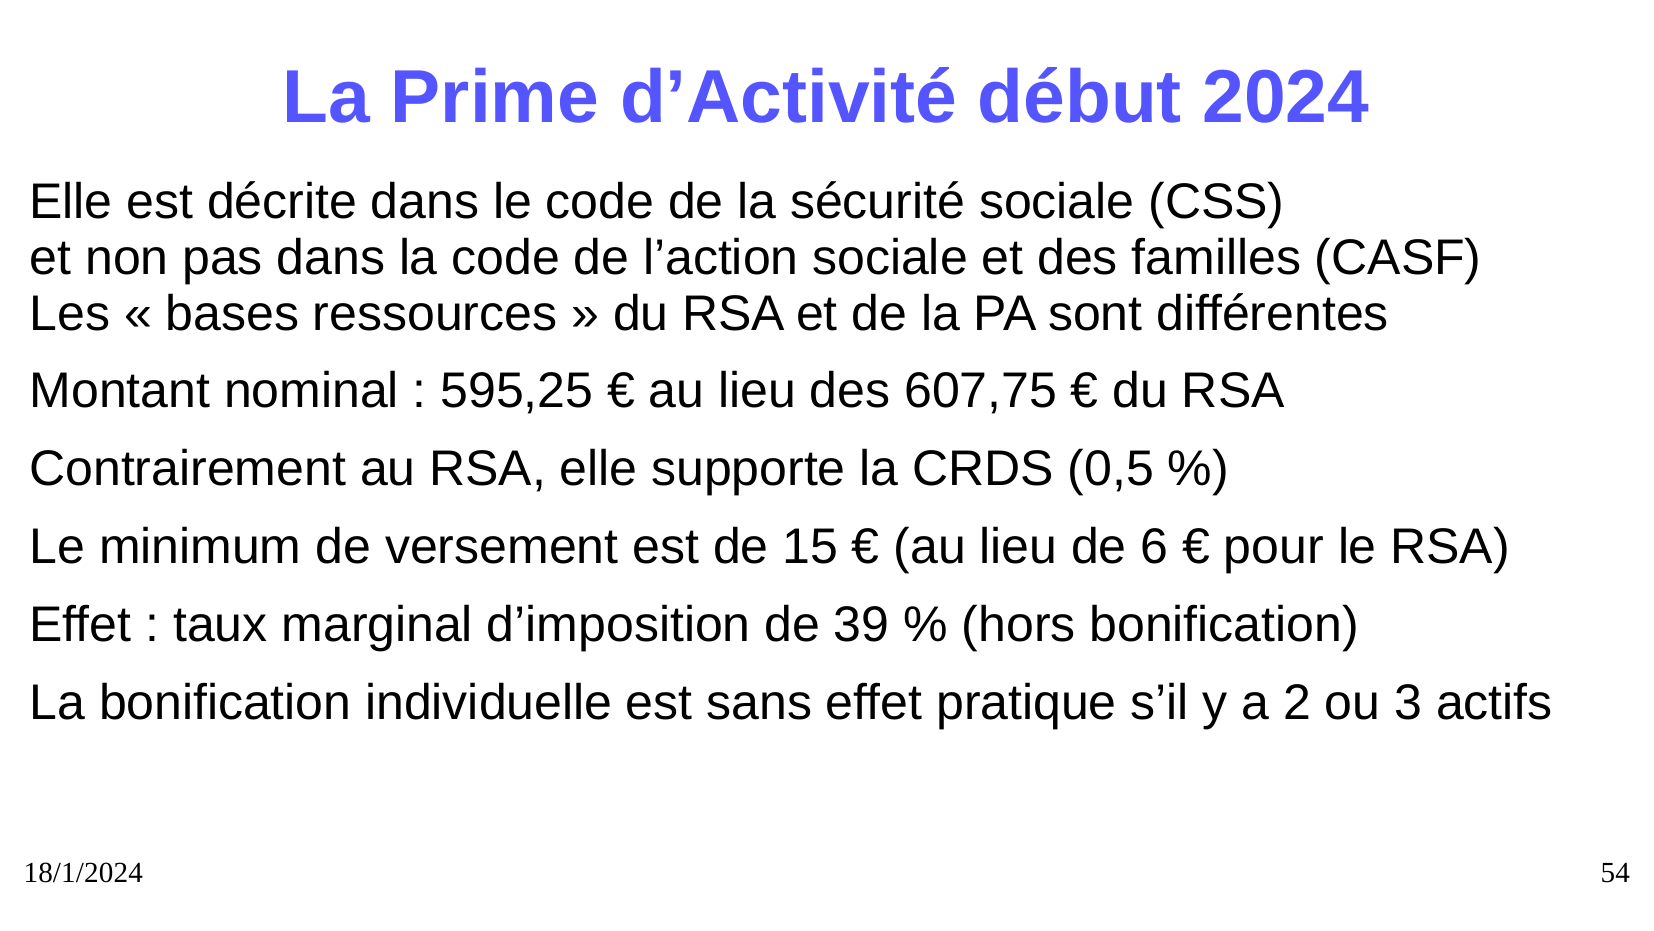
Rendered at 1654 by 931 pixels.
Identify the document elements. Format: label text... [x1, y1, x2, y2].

list Elle est décrite dans le code de la sécurité sociale (CSS) et non pas dans la code de l’action sociale et des familles (CASF) Les « bases ressources » du RSA et de la PA sont différentes Montant nominal : 595,25 € au lieu des 607,75 € du RSA Contrairement au RSA, elle supporte la CRDS (0,5 %) Le minimum de versement est de 15 € (au lieu de 6 € pour le RSA) Effet : taux marginal d’imposition de 39 % (hors bonification) La bonification individuelle est sans effet pratique s’il y a 2 ou 3 actifs [29, 173, 1625, 818]
title La Prime d’Activité début 2024 [82, 37, 1571, 156]
